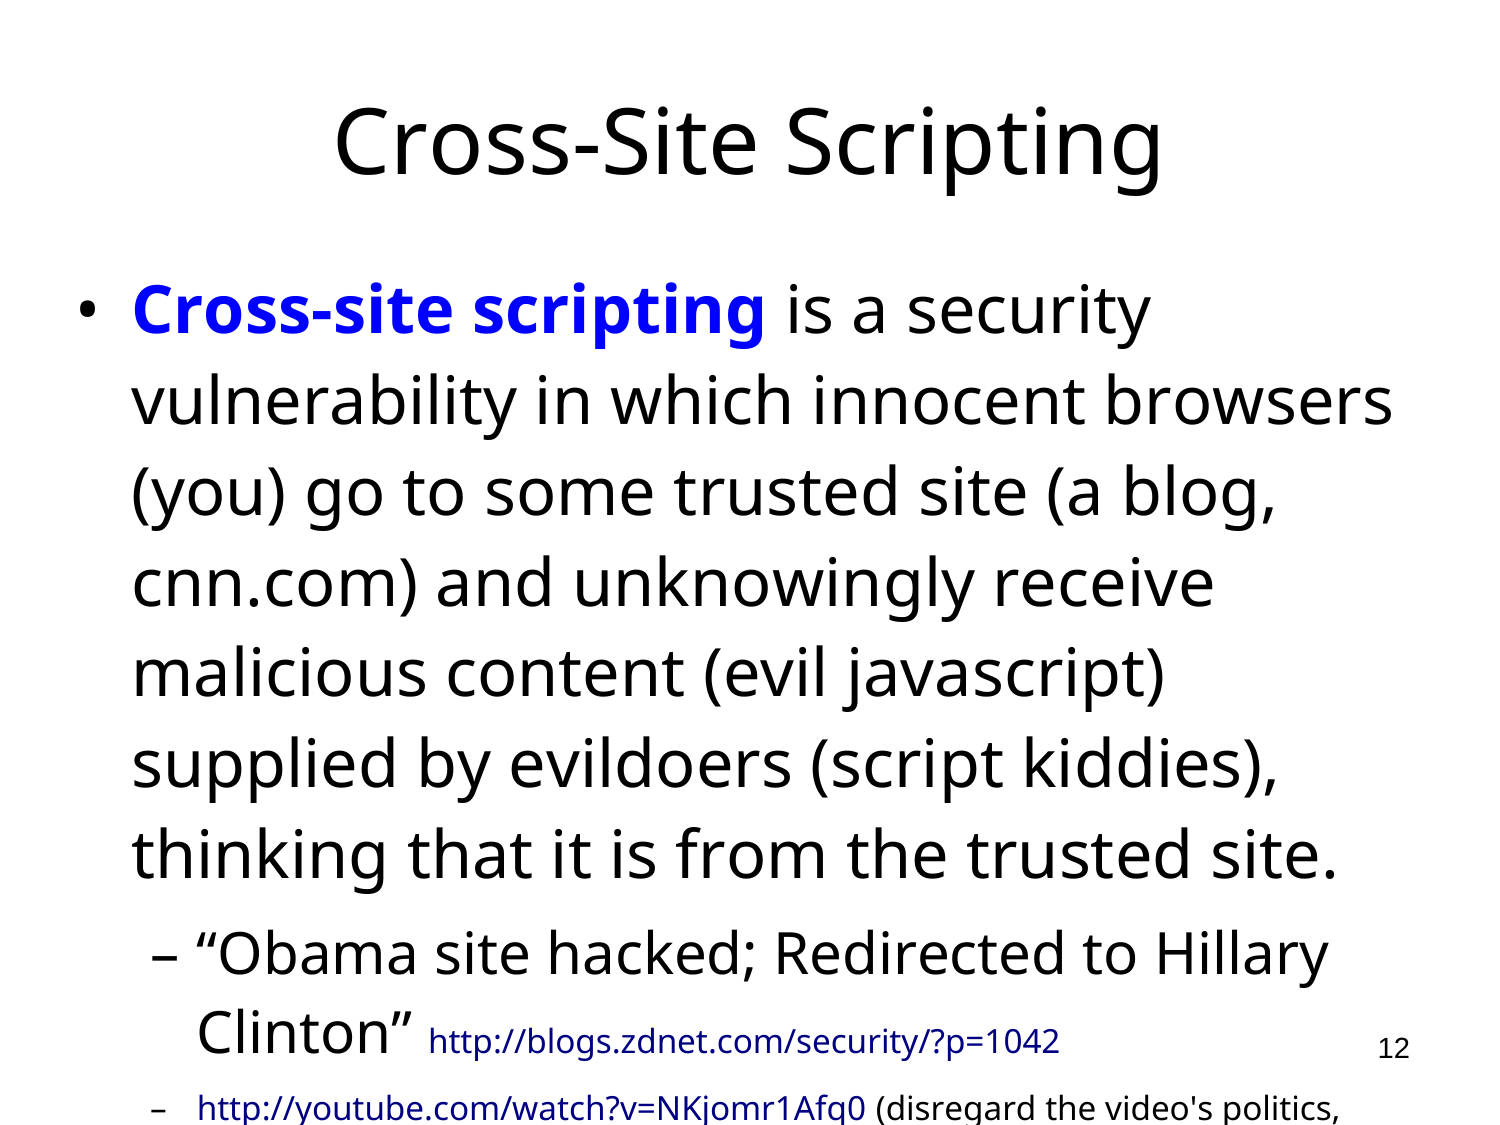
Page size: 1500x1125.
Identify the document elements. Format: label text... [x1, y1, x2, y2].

list Cross-site scripting is a security vulnerability in which innocent browsers (you) go to some trusted site (a blog, cnn.com) and unknowingly receive malicious content (evil javascript) supplied by evildoers (script kiddies), thinking that it is from the trusted site. “Obama site hacked; Redirected to Hillary Clinton” http://blogs.zdnet.com/security/?p=1042 http://youtube.com/watch?v=NKjomr1Afq0 (disregard the video's politics, sorry!) [75, 262, 1426, 1009]
title Cross-Site Scripting [75, 28, 1426, 250]
